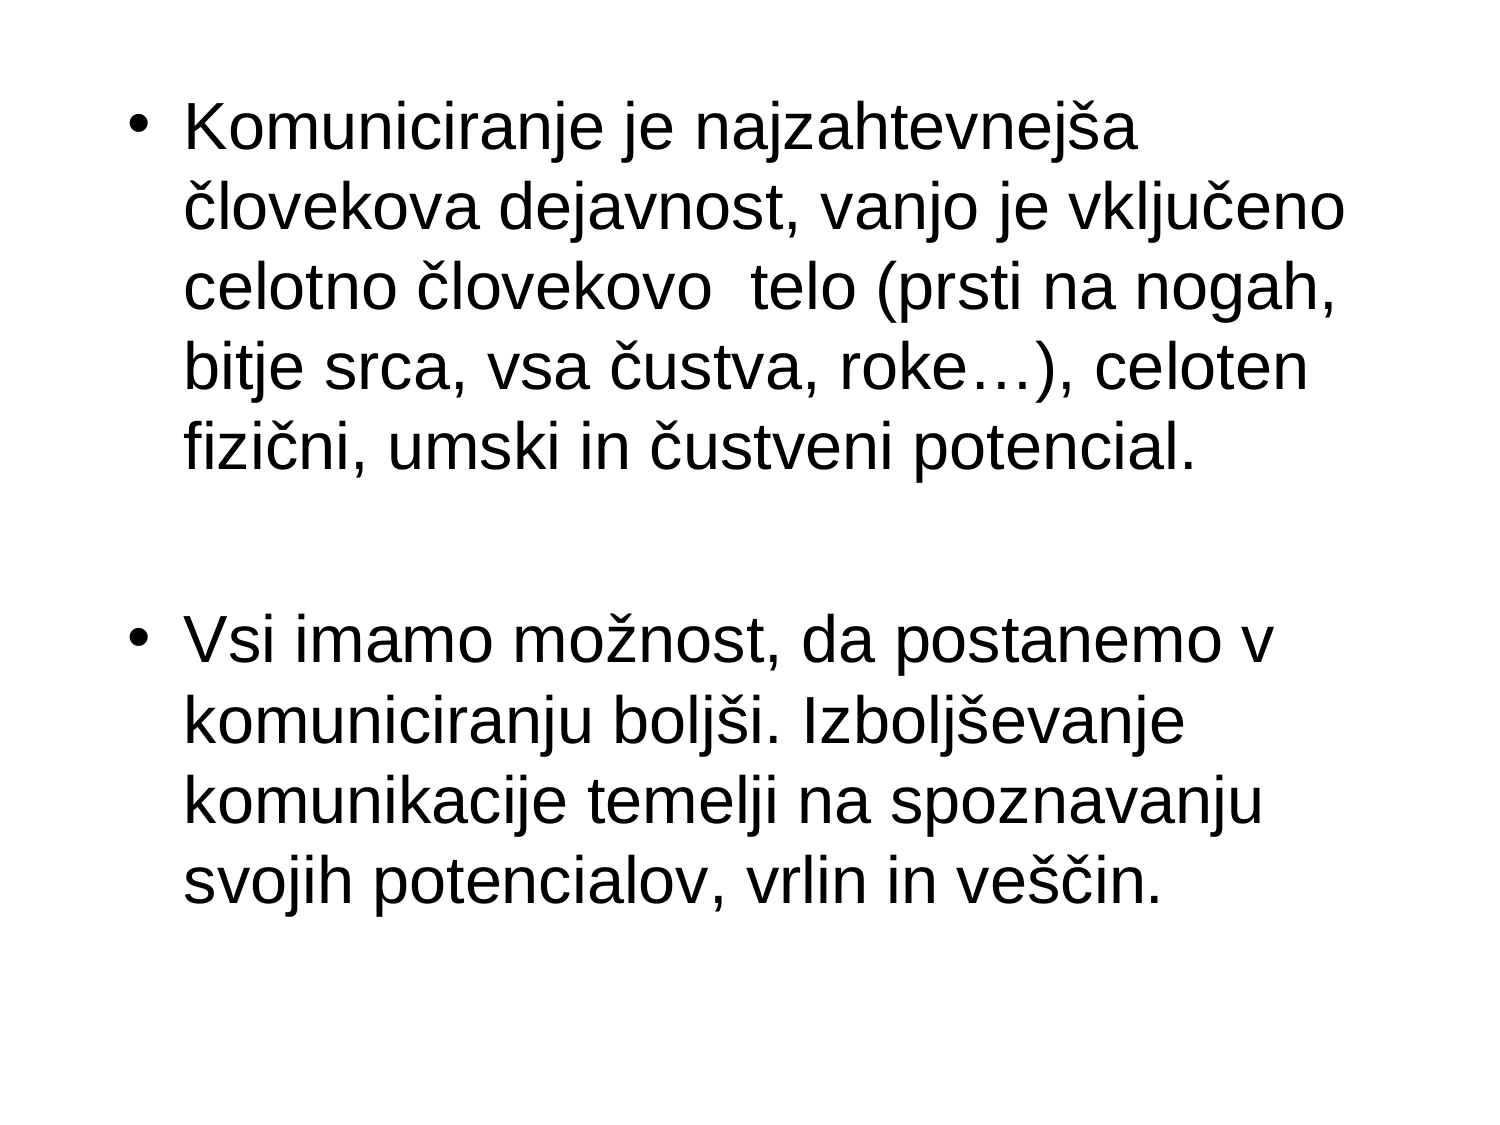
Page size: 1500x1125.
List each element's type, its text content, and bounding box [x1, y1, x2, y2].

list Komuniciranje je najzahtevnejša človekova dejavnost, vanjo je vključeno celotno človekovo telo (prsti na nogah, bitje srca, vsa čustva, roke…), celoten fizični, umski in čustveni potencial. Vsi imamo možnost, da postanemo v komuniciranju boljši. Izboljševanje komunikacije temelji na spoznavanju svojih potencialov, vrlin in veščin. [112, 74, 1388, 1000]
